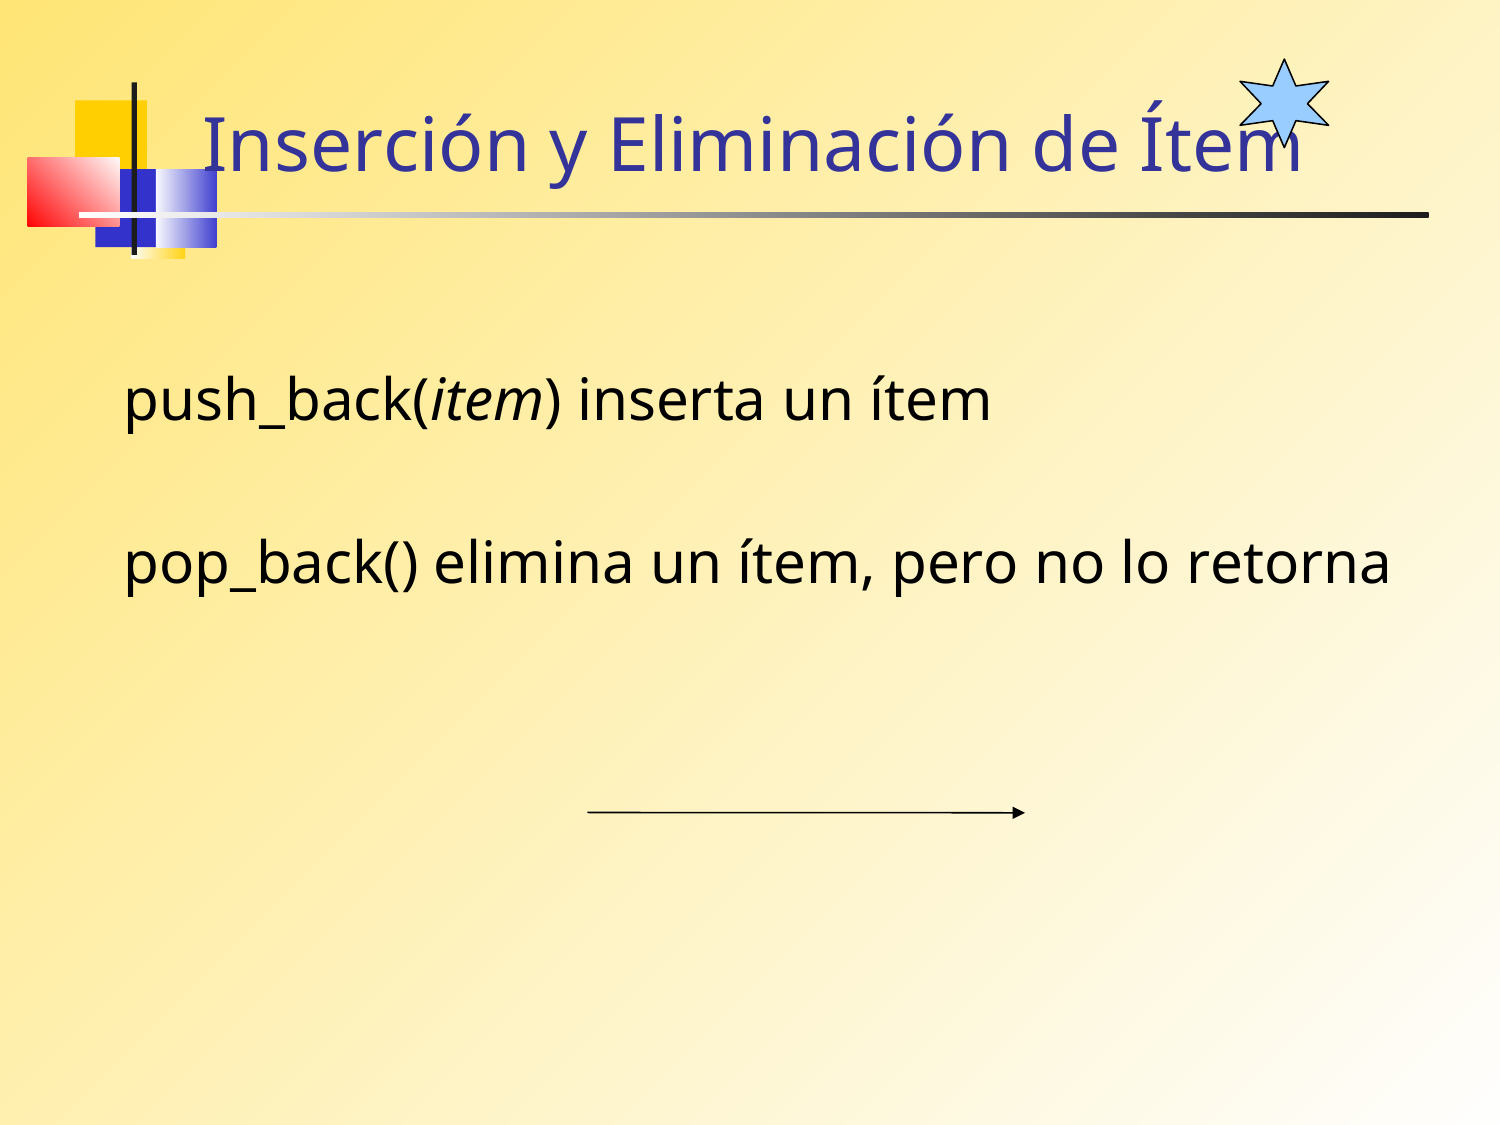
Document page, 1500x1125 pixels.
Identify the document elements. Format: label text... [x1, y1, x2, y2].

text_box push_back(item) inserta un ítem pop_back() elimina un ítem, pero no lo retorna [99, 362, 1426, 603]
title Inserción y Eliminación de Ítem [187, 37, 1466, 201]
text_box [1240, 59, 1329, 148]
